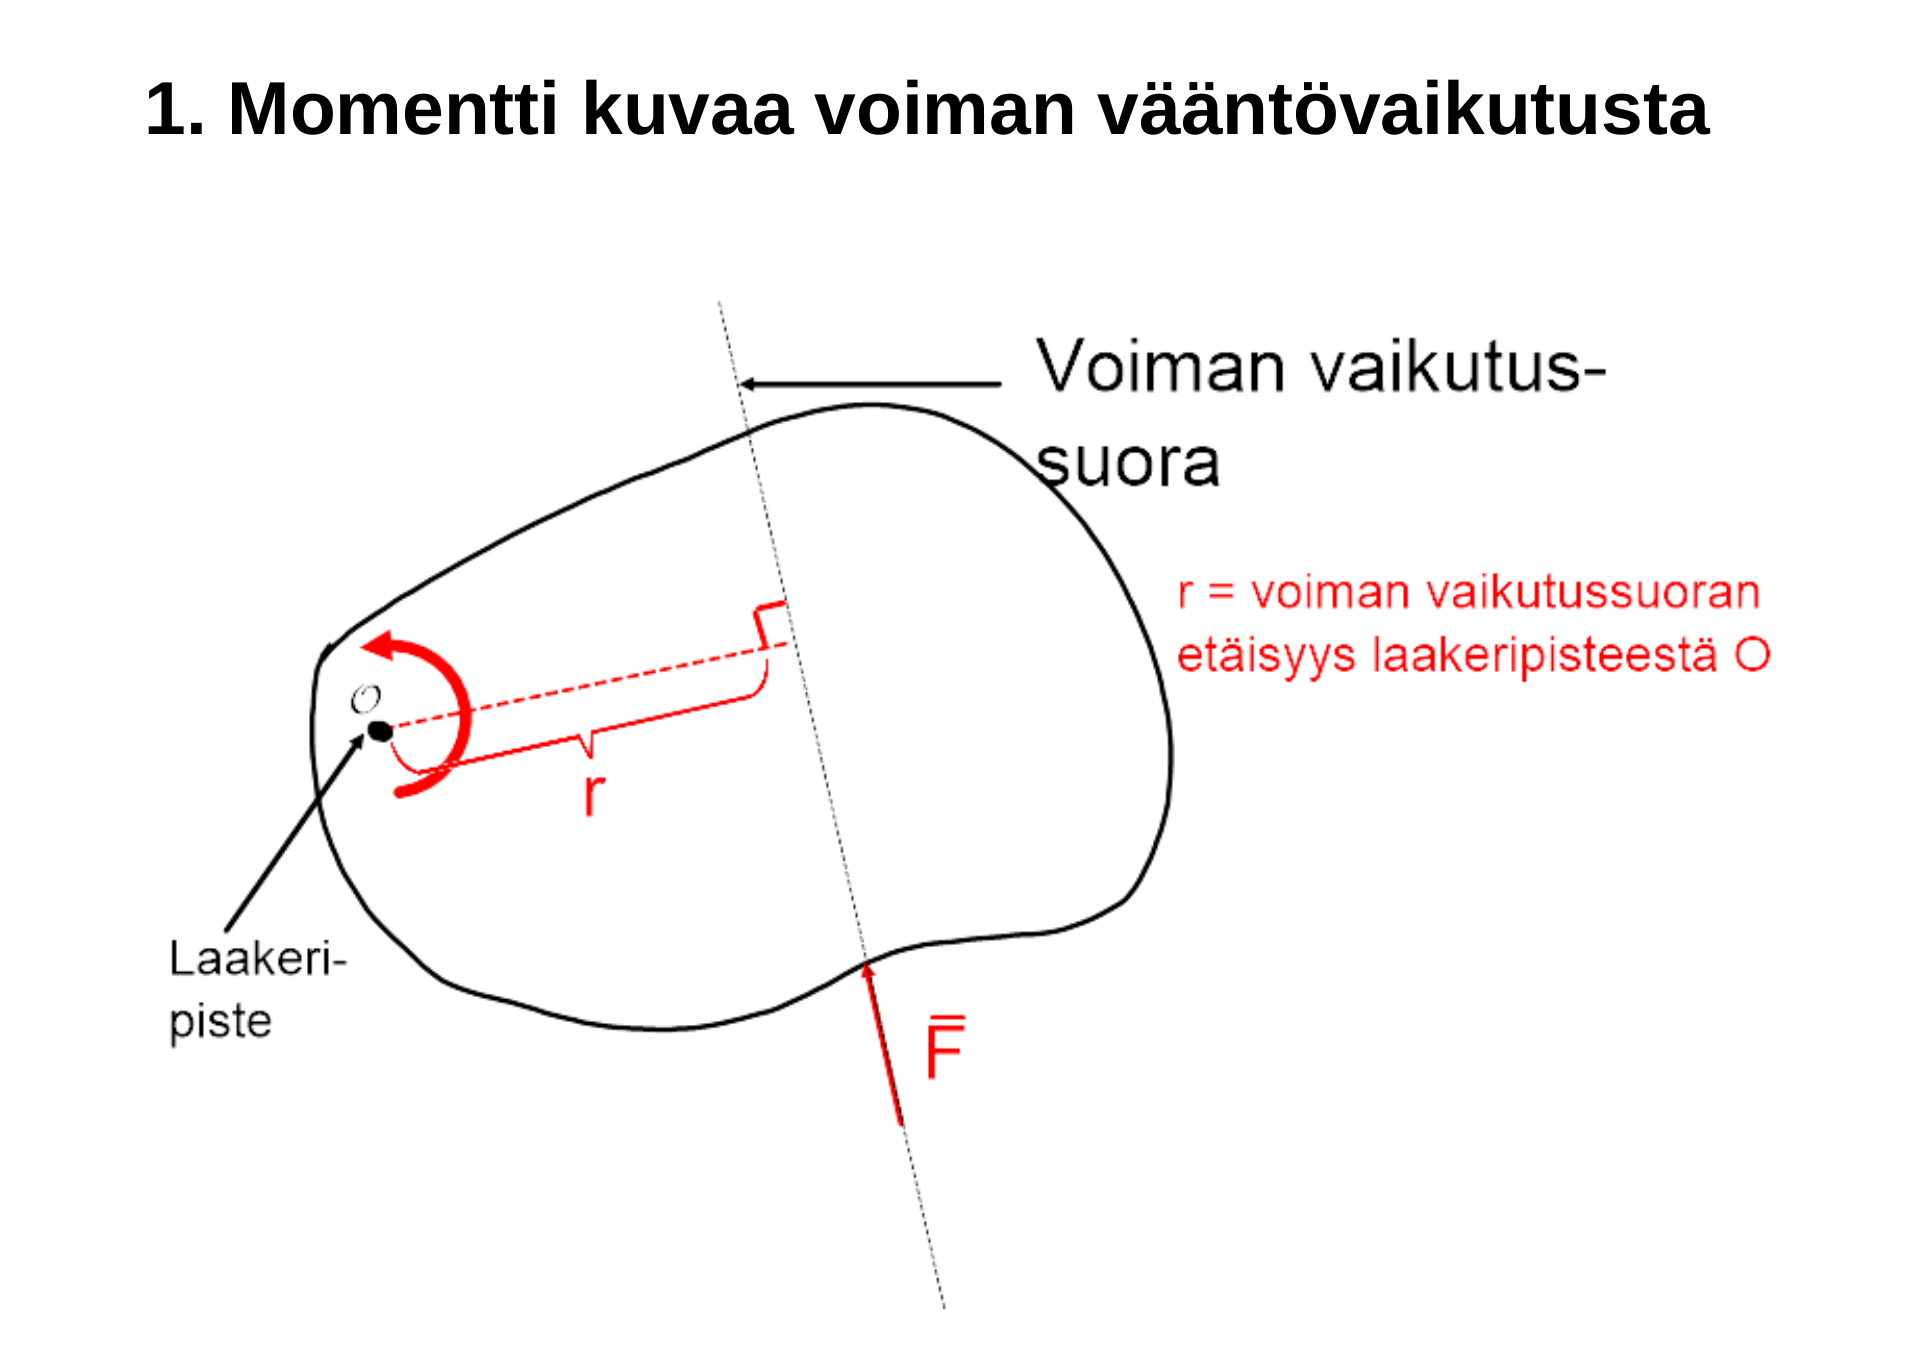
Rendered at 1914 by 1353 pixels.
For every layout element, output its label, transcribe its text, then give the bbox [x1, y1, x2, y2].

picture [106, 224, 1852, 1347]
text_box 1. Momentti kuvaa voiman vääntövaikutusta [129, 59, 1796, 158]
